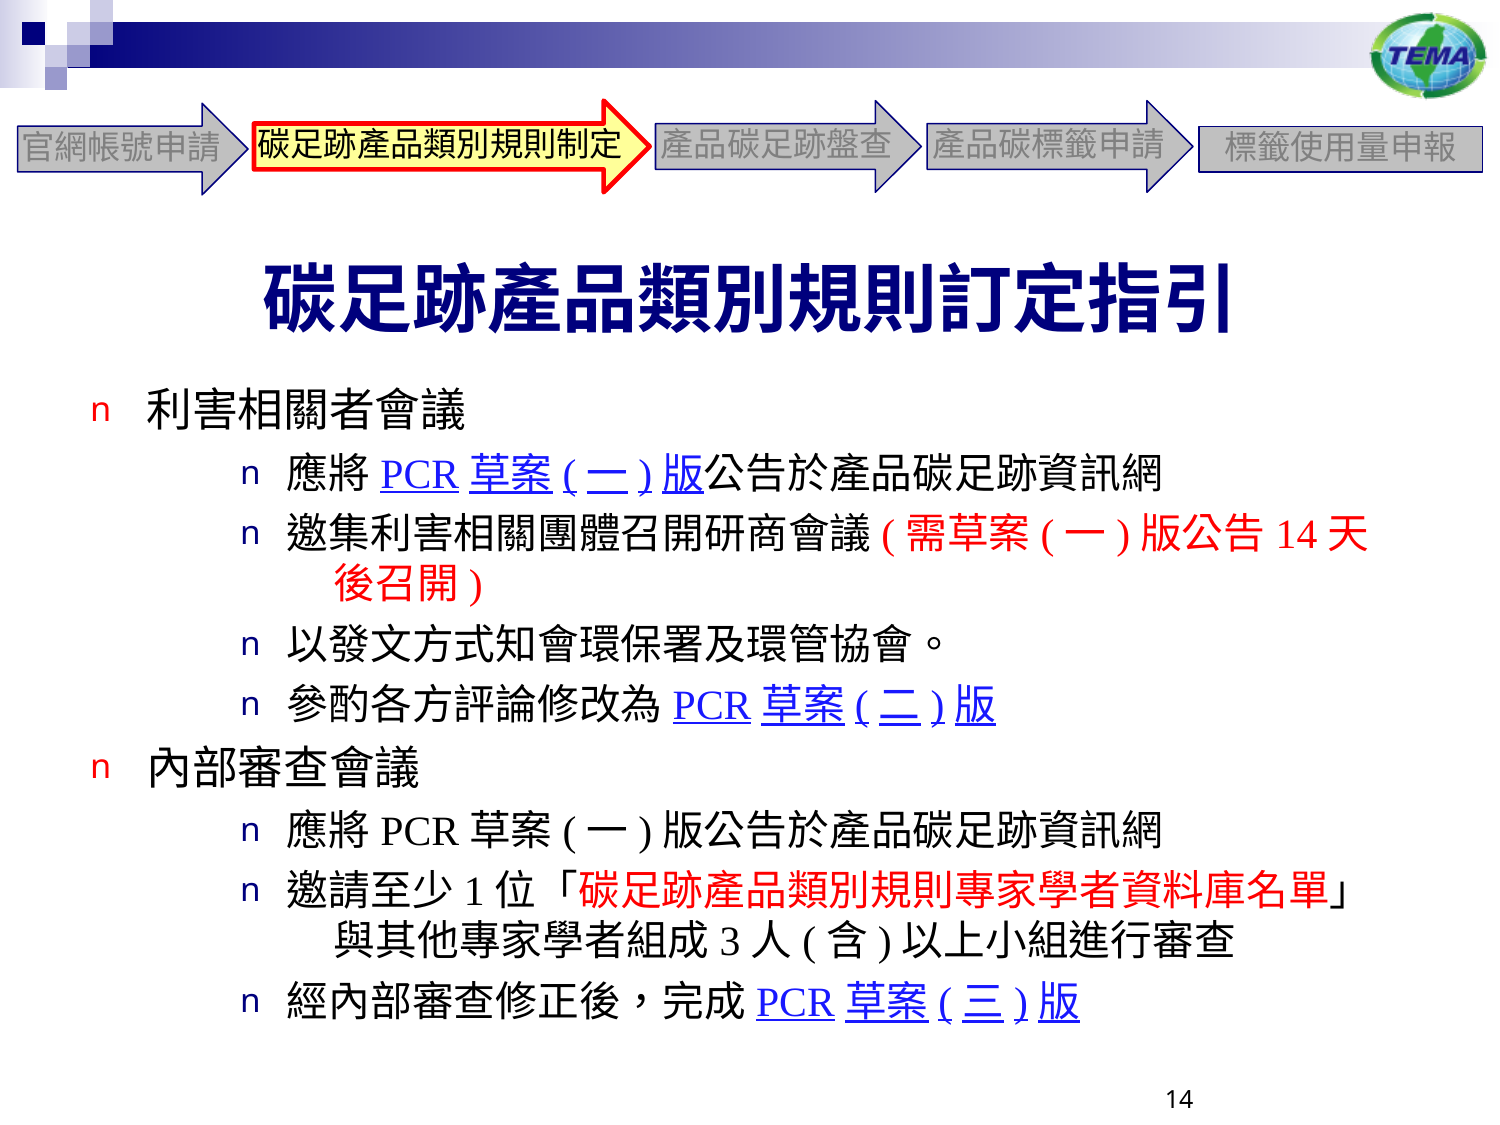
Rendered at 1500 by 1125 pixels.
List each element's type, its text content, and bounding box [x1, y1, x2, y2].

text_box 產品碳足跡盤查 [655, 100, 922, 193]
text_box 13 [1149, 1050, 1500, 1125]
list 利害相關者會議 應將PCR草案(一)版公告於產品碳足跡資訊網 邀集利害相關團體召開研商會議(需草案(一)版公告14天後召開) 以發文方式知會環保署及環管協會。 參酌各方評論修改為PCR草案(二)版 內部審查會議 應將PCR草案(一)版公告於產品碳足跡資訊網 邀請至少1位「碳足跡產品類別規則專家學者資料庫名單」與其他專家學者組成3人(含)以上小組進行審查 經內部審查修正後，完成PCR草案(三)版 [75, 373, 1426, 1047]
text_box 標籤使用量申報 [1199, 126, 1482, 172]
text_box 碳足跡產品類別規則制定 [253, 100, 650, 193]
text_box 官網帳號申請 [17, 103, 249, 195]
text_box 產品碳標籤申請 [927, 100, 1193, 193]
title 碳足跡產品類別規則訂定指引 [75, 183, 1426, 373]
